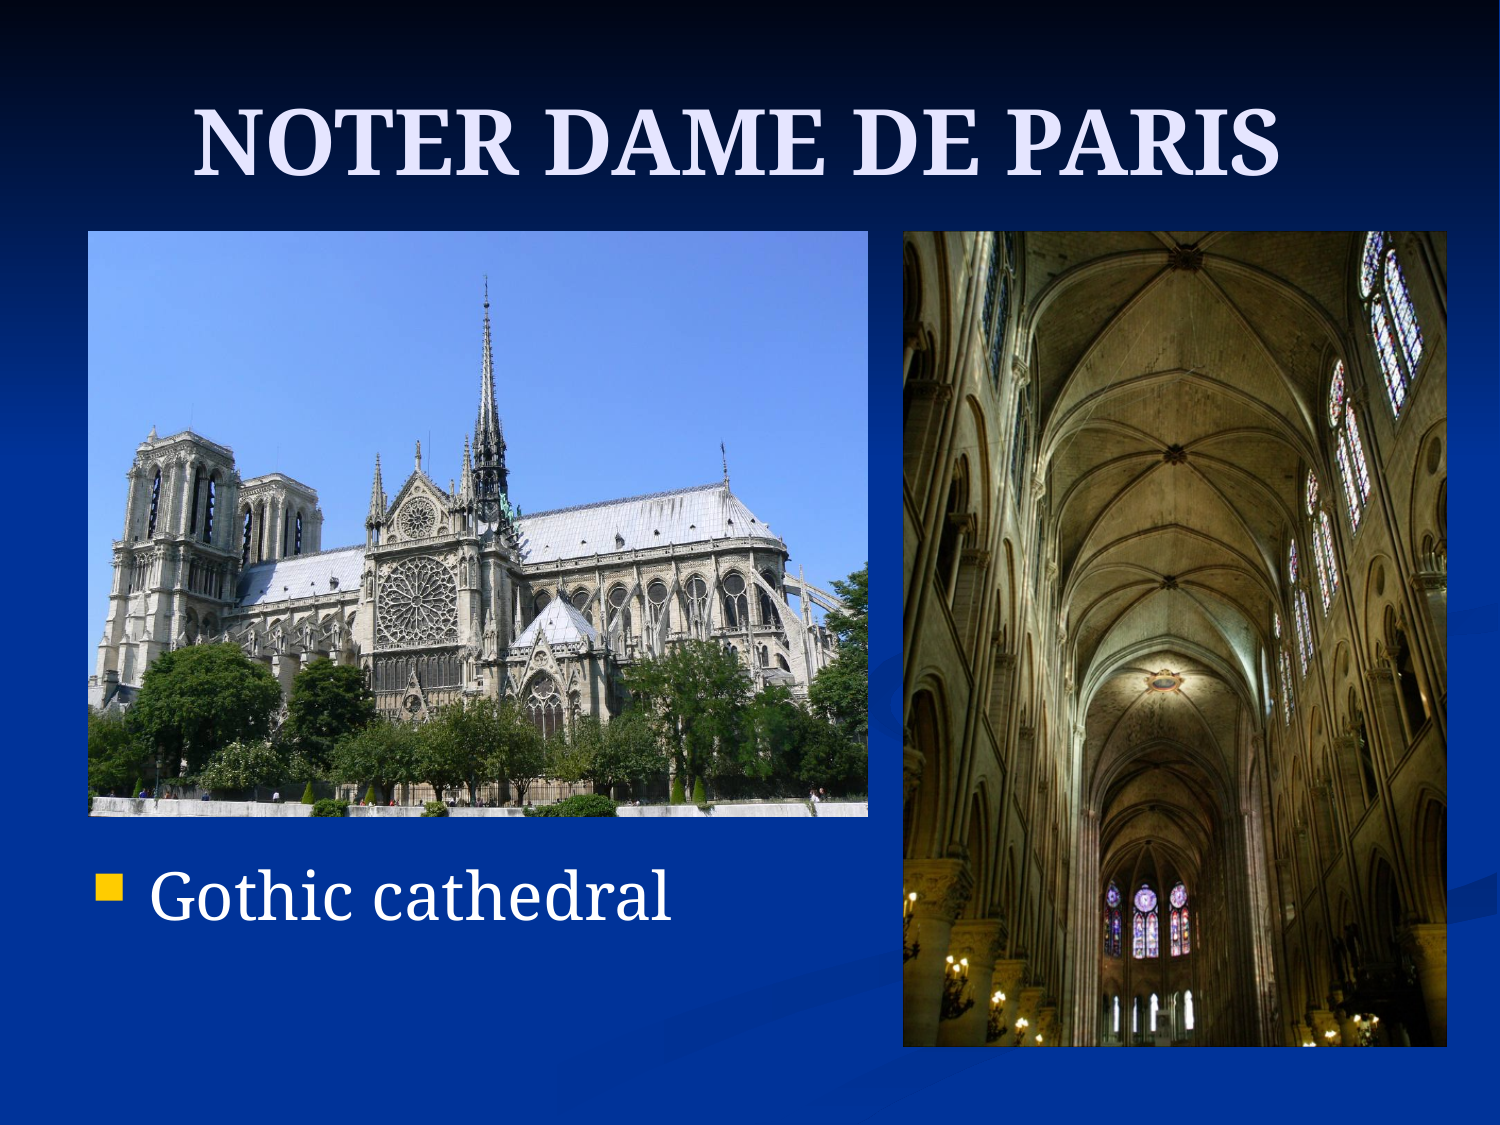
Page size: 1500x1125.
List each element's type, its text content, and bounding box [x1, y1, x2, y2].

title NOTER DAME DE PARIS [75, 45, 1425, 233]
picture [903, 231, 1447, 1047]
picture [88, 231, 868, 817]
list Gothic cathedral [76, 846, 717, 970]
